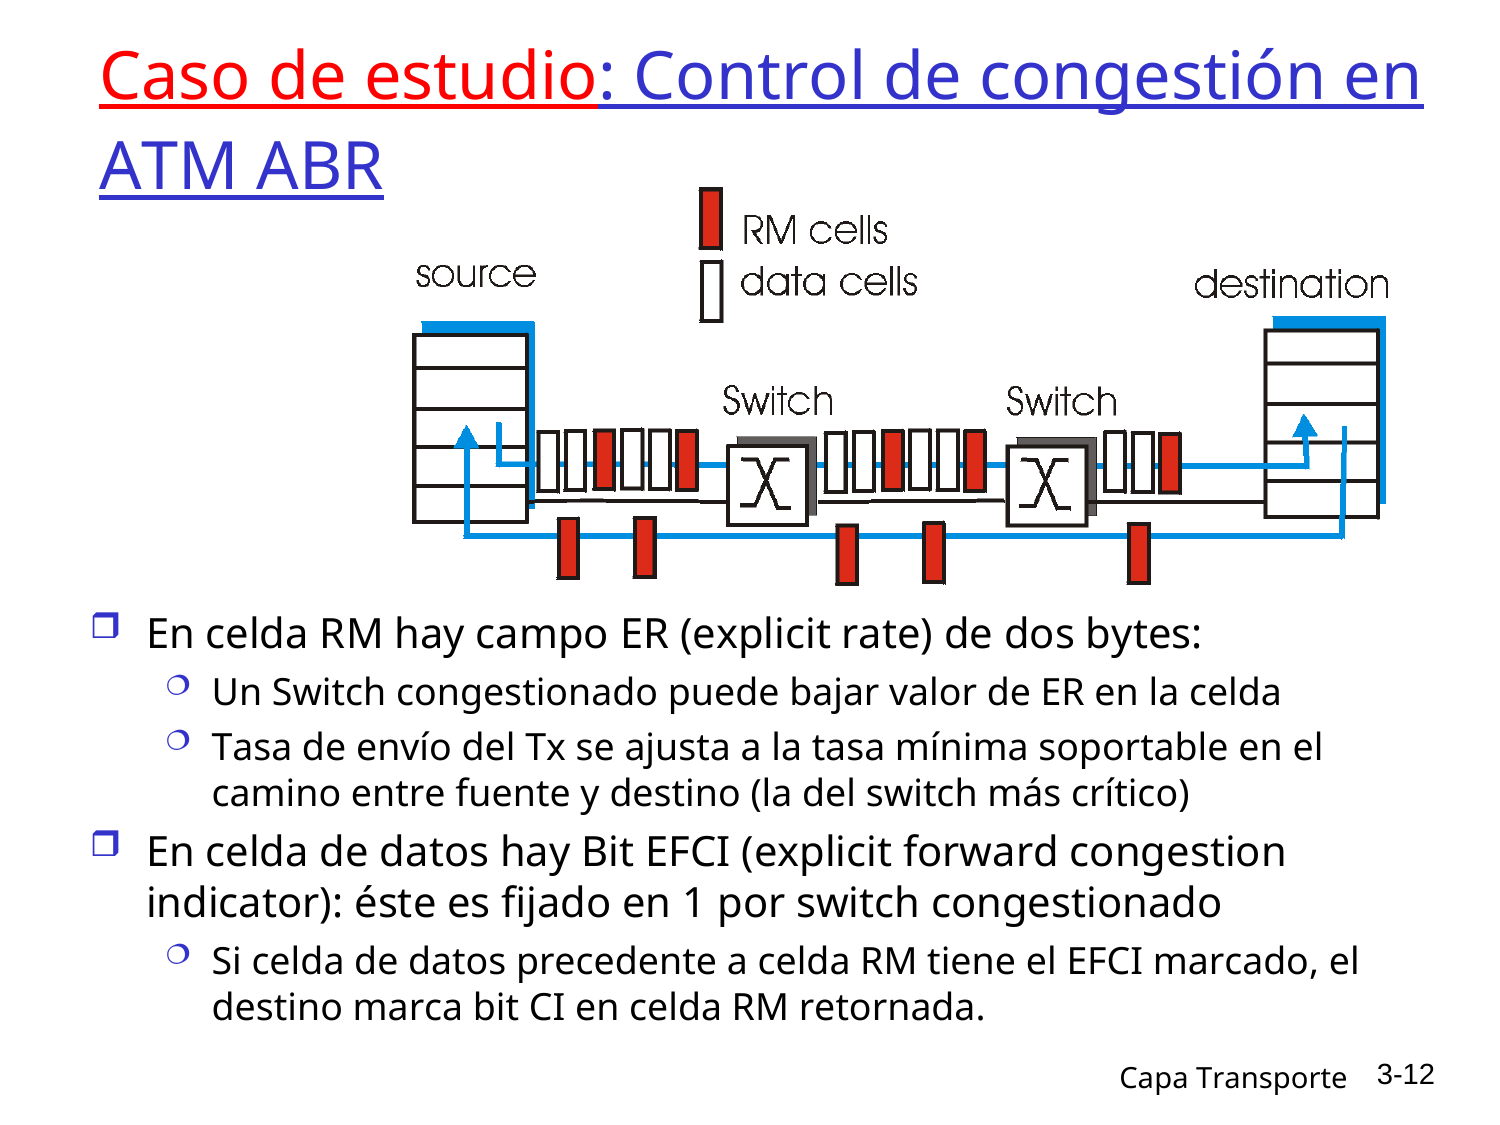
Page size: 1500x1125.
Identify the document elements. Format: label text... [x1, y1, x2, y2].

title Caso de estudio: Control de congestión en ATM ABR [84, 24, 1463, 213]
picture [412, 213, 1388, 586]
list En celda RM hay campo ER (explicit rate) de dos bytes: Un Switch congestionado puede bajar valor de ER en la celda Tasa de envío del Tx se ajusta a la tasa mínima soportable en el camino entre fuente y destino (la del switch más crítico) En celda de datos hay Bit EFCI (explicit forward congestion indicator): éste es fijado en 1 por switch congestionado Si celda de datos precedente a celda RM tiene el EFCI marcado, el destino marca bit CI en celda RM retornada. [75, 600, 1396, 1010]
